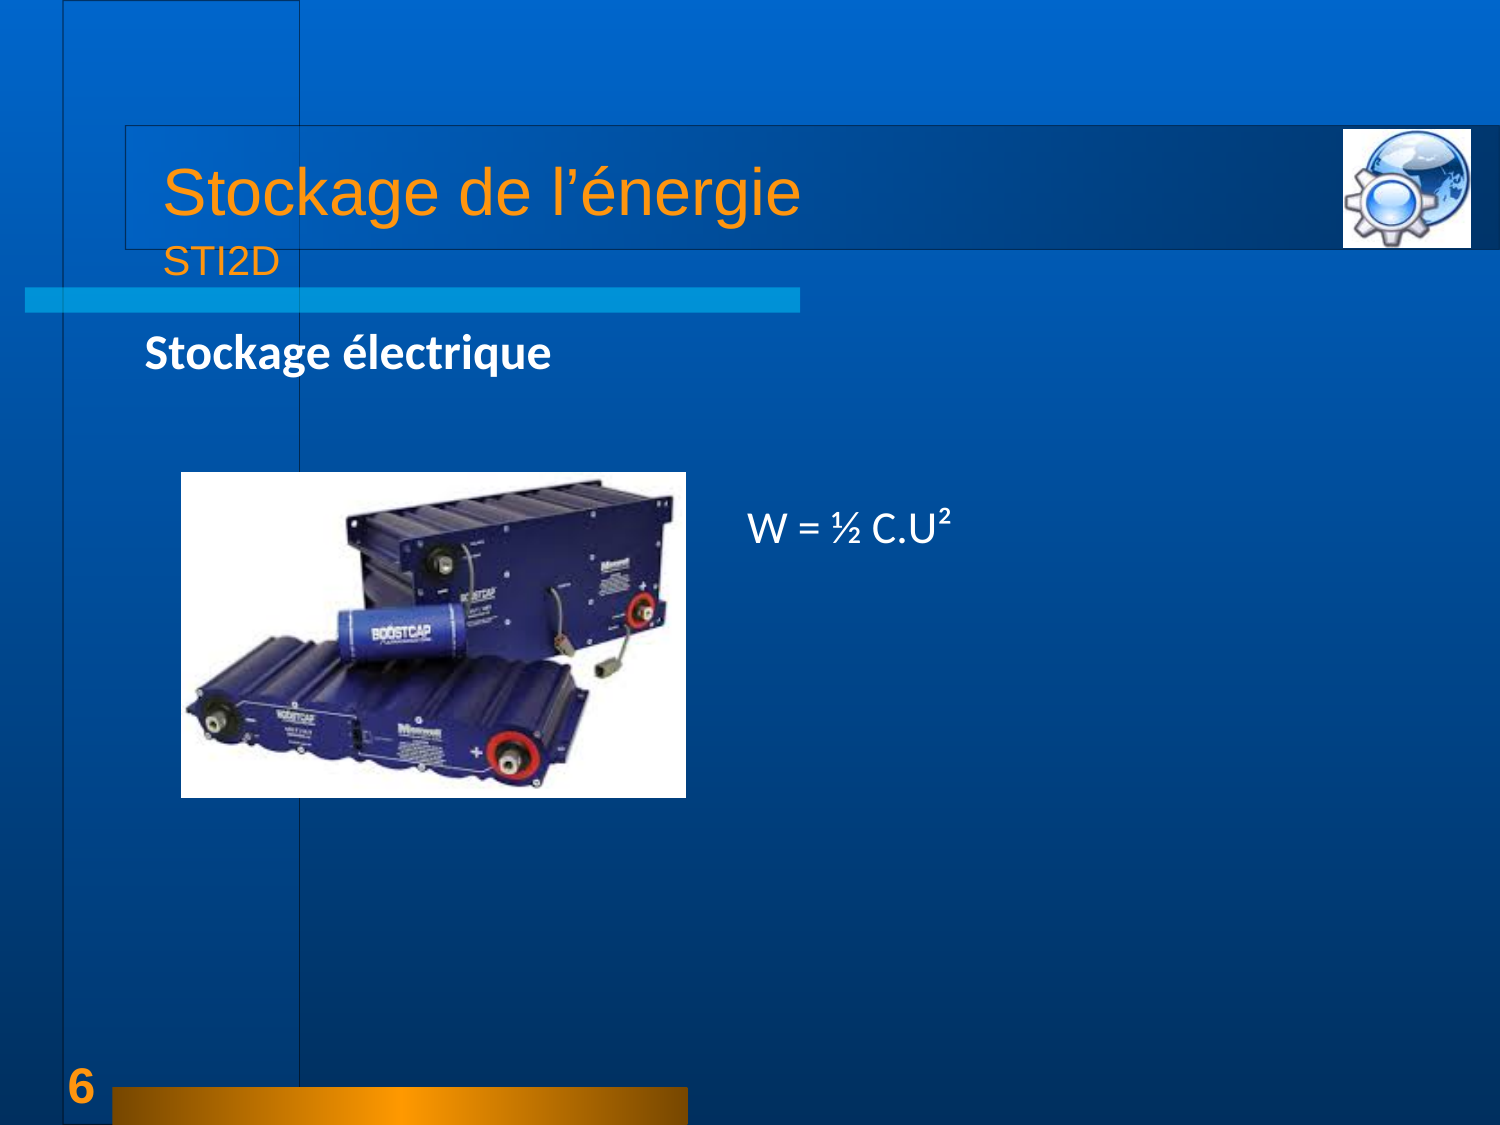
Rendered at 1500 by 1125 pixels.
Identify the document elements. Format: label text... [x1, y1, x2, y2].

picture [1343, 129, 1471, 248]
text_box Stockage électrique [129, 324, 780, 414]
picture [181, 472, 686, 798]
text_box W = ½ C.U² [732, 501, 1353, 853]
